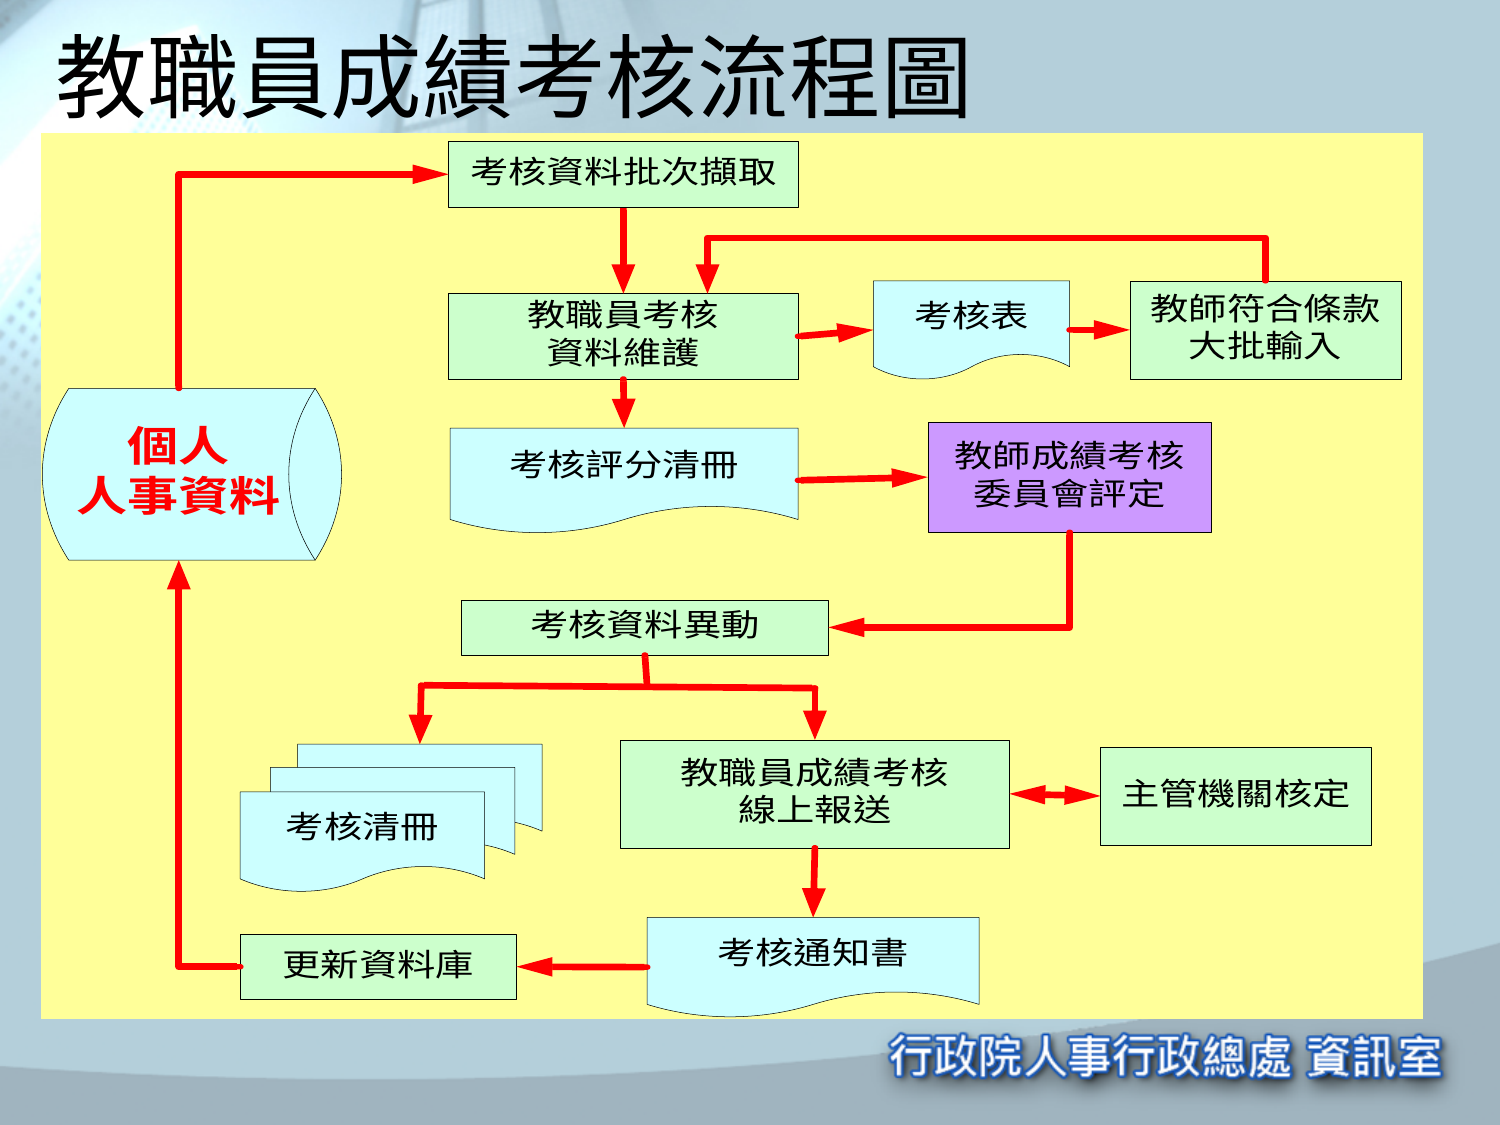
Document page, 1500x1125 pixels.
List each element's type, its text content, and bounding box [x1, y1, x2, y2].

picture [0, 0, 1500, 1125]
text_box 教職員成績考核流程圖 [41, 18, 1471, 132]
chart [41, 132, 1424, 1019]
